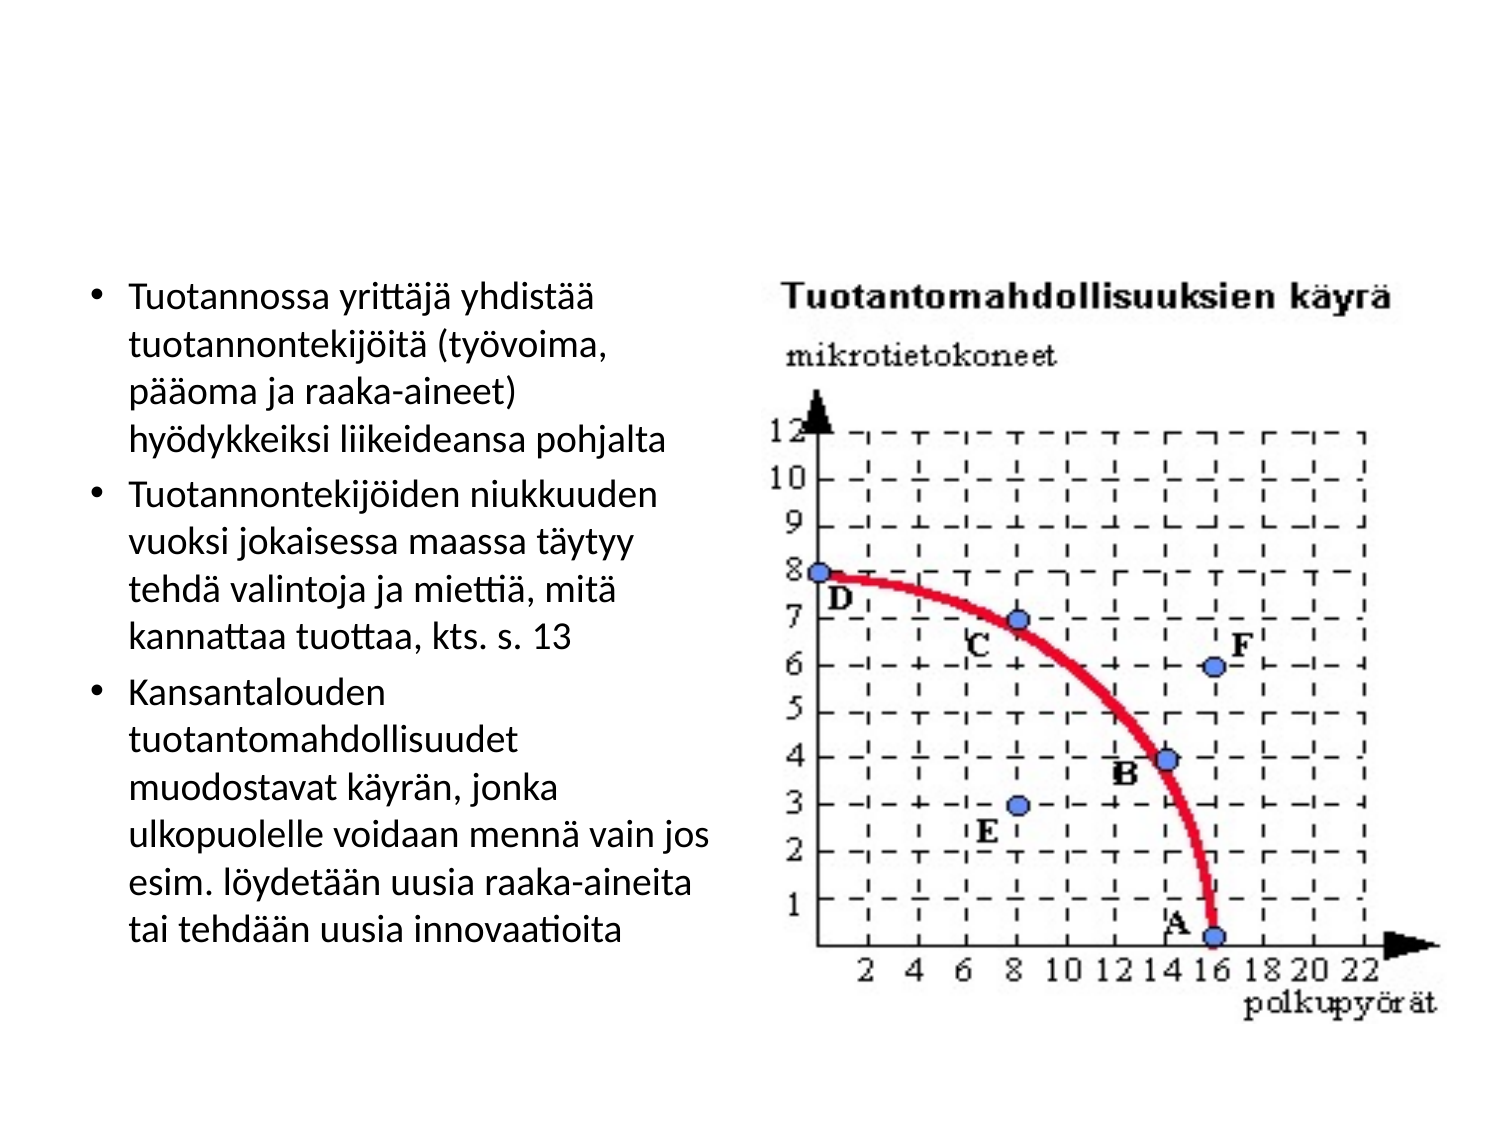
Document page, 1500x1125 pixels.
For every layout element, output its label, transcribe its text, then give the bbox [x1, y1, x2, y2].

picture [761, 262, 1447, 1024]
list Tuotannossa yrittäjä yhdistää tuotannontekijöitä (työvoima, pääoma ja raaka-aineet) hyödykkeiksi liikeideansa pohjalta Tuotannontekijöiden niukkuuden vuoksi jokaisessa maassa täytyy tehdä valintoja ja miettiä, mitä kannattaa tuottaa, kts. s. 13 Kansantalouden tuotantomahdollisuudet muodostavat käyrän, jonka ulkopuolelle voidaan mennä vain jos esim. löydetään uusia raaka-aineita tai tehdään uusia innovaatioita [75, 262, 738, 1005]
